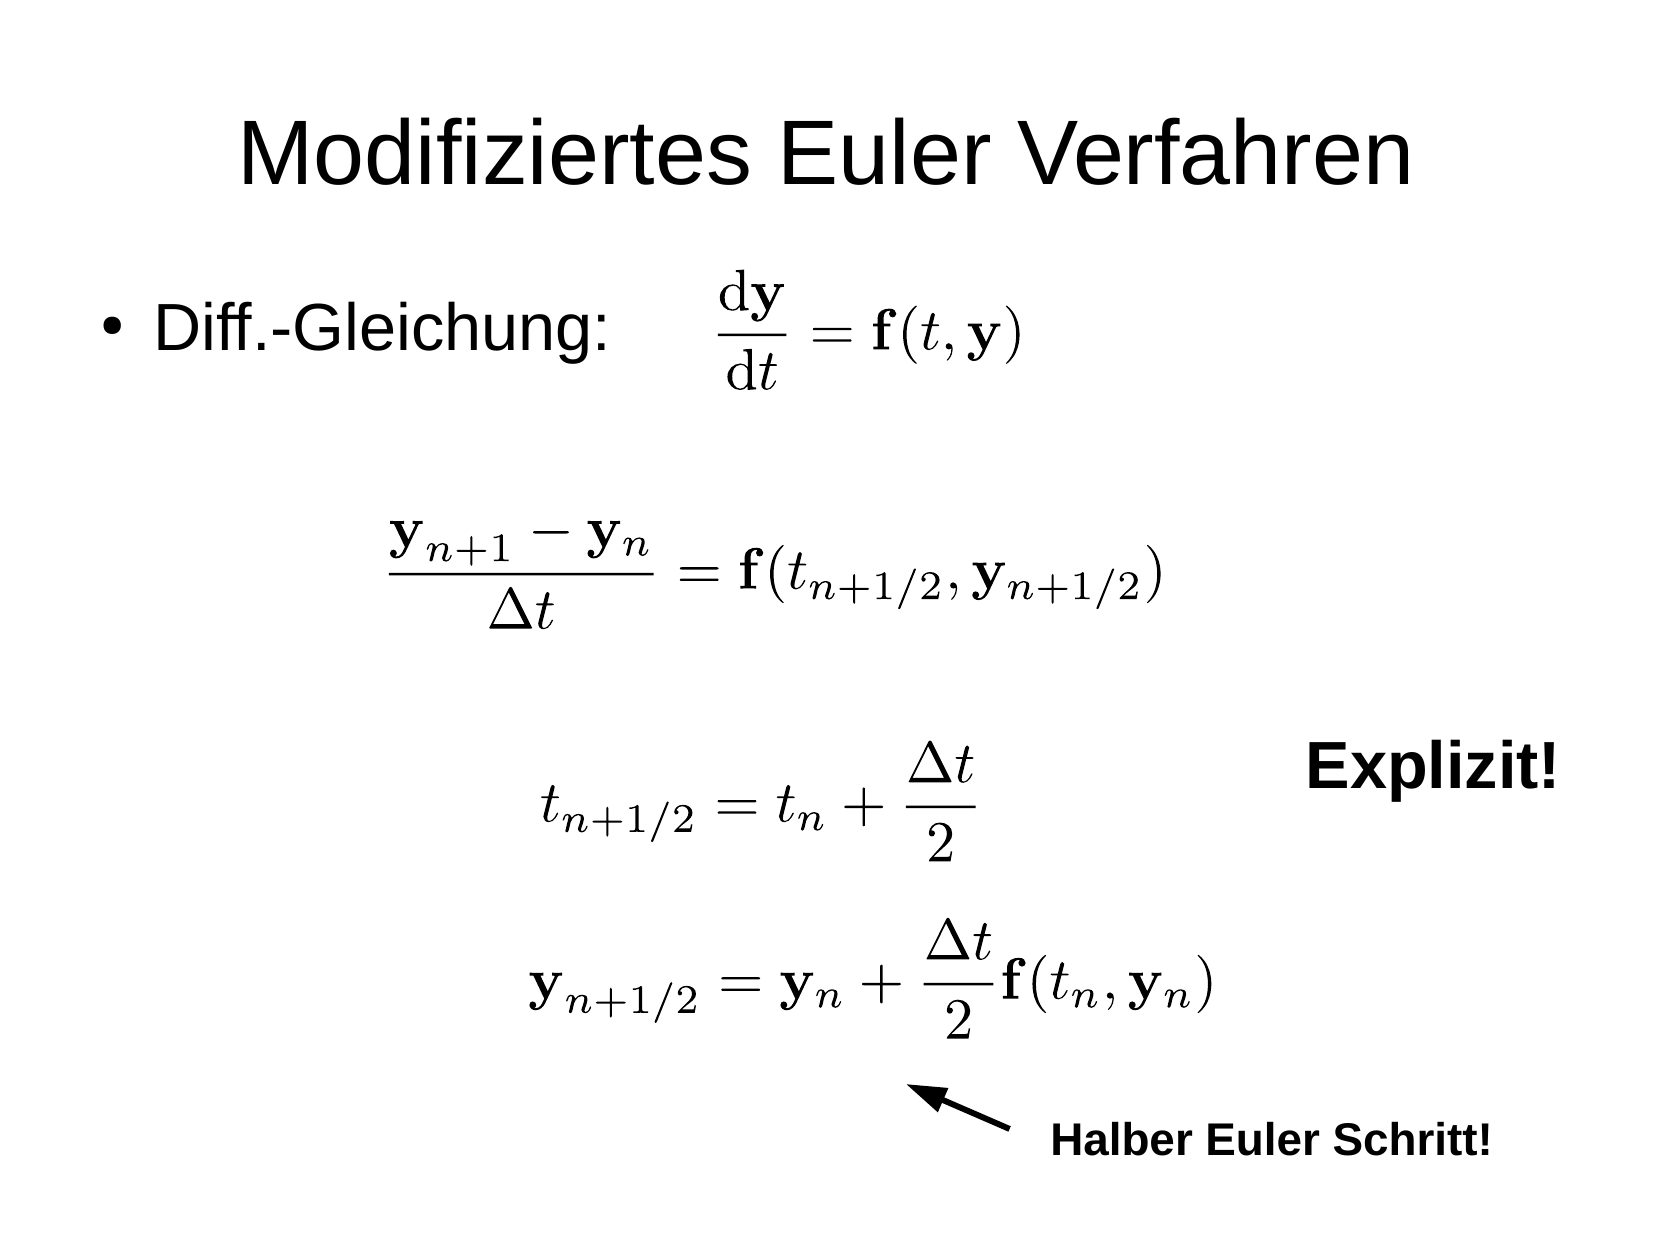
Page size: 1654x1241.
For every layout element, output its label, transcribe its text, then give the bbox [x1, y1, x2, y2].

title Modifiziertes Euler Verfahren [82, 49, 1571, 257]
text_box [539, 740, 976, 862]
text_box [717, 269, 1026, 390]
list Diff.-Gleichung: [82, 290, 1571, 1094]
text_box [528, 917, 1218, 1039]
text_box Explizit! [1290, 720, 1576, 810]
text_box Halber Euler Schritt! [1035, 1106, 1509, 1173]
text_box [388, 513, 1167, 630]
